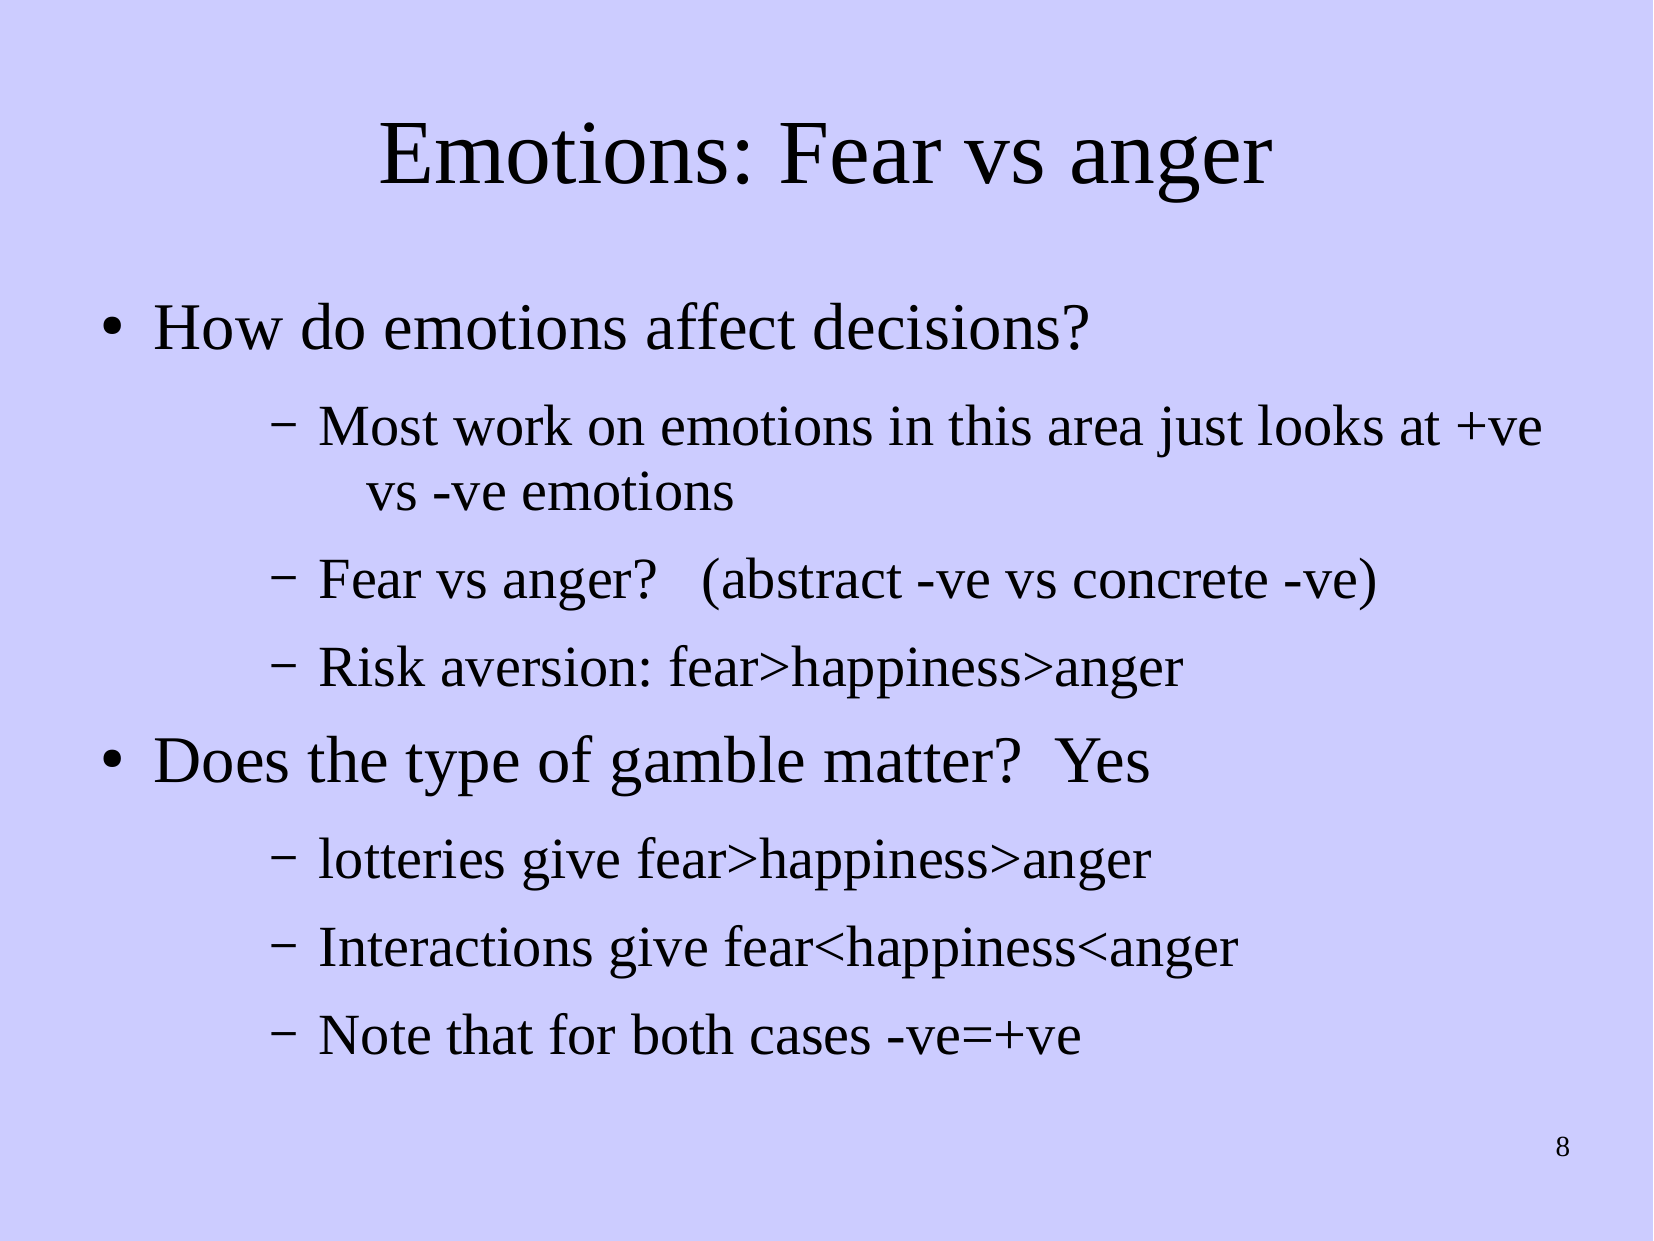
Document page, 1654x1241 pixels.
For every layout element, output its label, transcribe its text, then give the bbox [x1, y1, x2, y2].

list How do emotions affect decisions? Most work on emotions in this area just looks at +ve vs -ve emotions Fear vs anger? (abstract -ve vs concrete -ve) Risk aversion: fear>happiness>anger Does the type of gamble matter? Yes lotteries give fear>happiness>anger Interactions give fear<happiness<anger Note that for both cases -ve=+ve [82, 290, 1571, 1095]
title Emotions: Fear vs anger [82, 56, 1571, 250]
